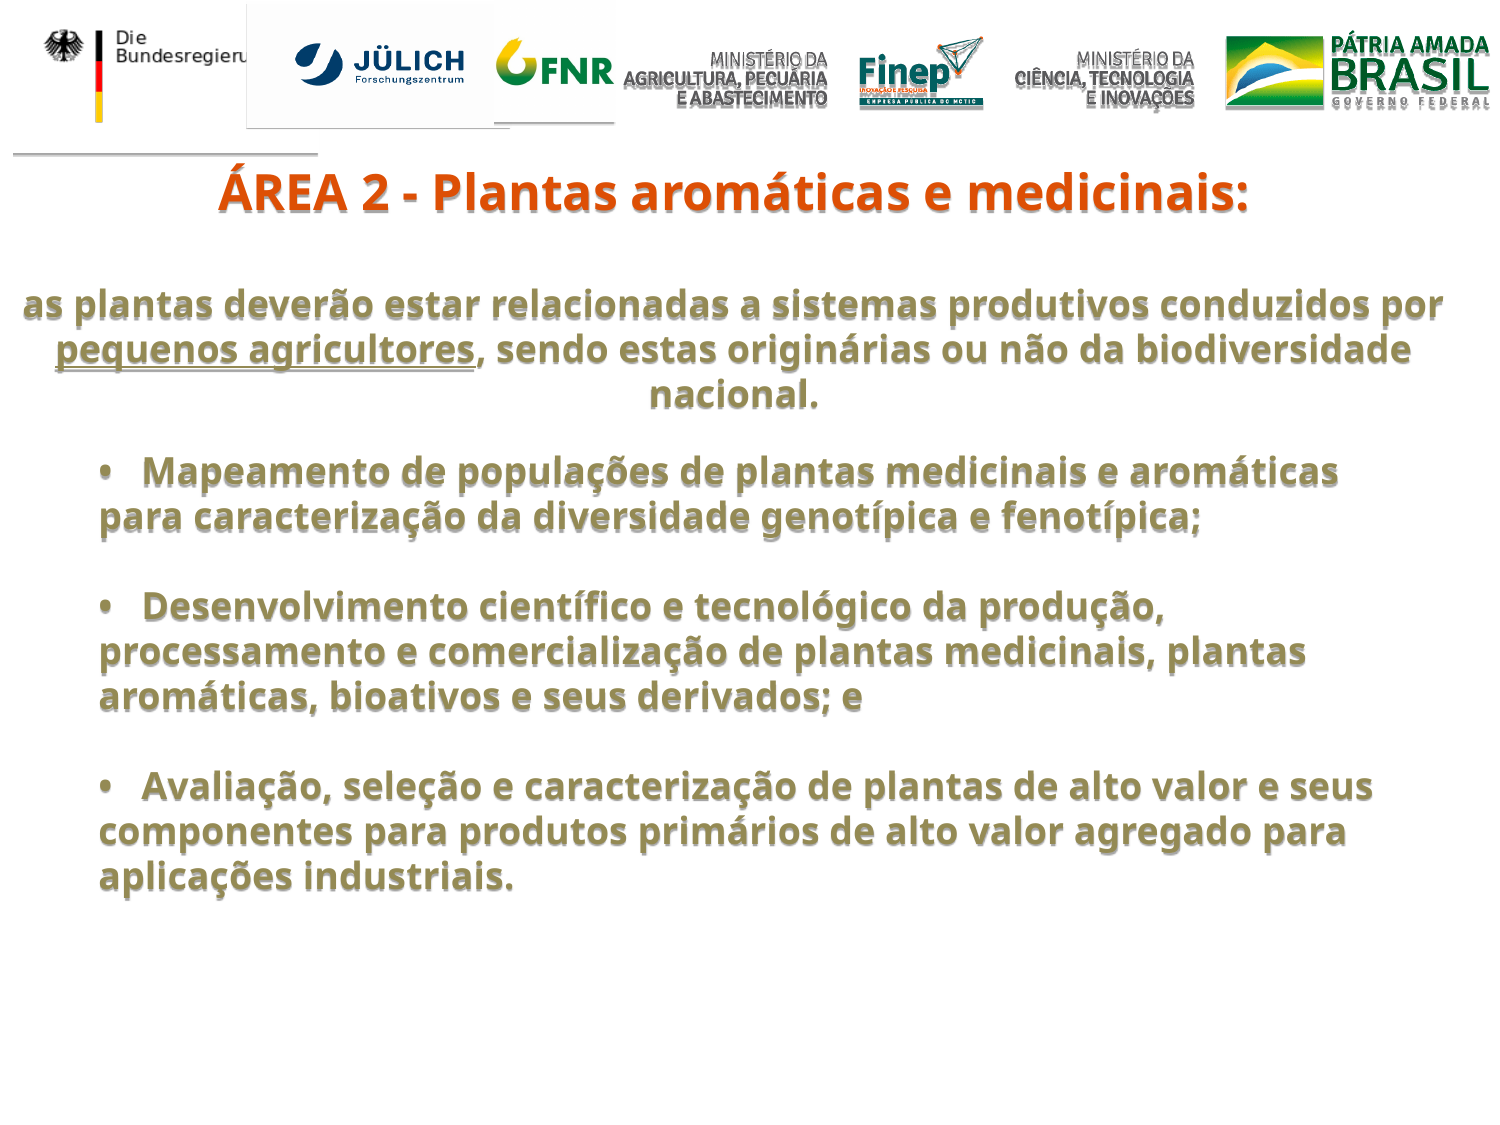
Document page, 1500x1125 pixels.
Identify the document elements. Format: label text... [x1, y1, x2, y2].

picture [13, 0, 1500, 152]
title ÁREA 2 - Plantas aromáticas e medicinais: as plantas deverão estar relacionadas a sistemas produtivos conduzidos por pequenos agricultores, sendo estas originárias ou não da biodiversidade nacional. [0, 152, 1469, 388]
title • Mapeamento de populações de plantas medicinais e aromáticas para caracterização da diversidade genotípica e fenotípica; • Desenvolvimento científico e tecnológico da produção, processamento e comercialização de plantas medicinais, plantas aromáticas, bioativos e seus derivados; e • Avaliação, seleção e caracterização de plantas de alto valor e seus componentes para produtos primários de alto valor agregado para aplicações industriais. [83, 439, 1443, 967]
